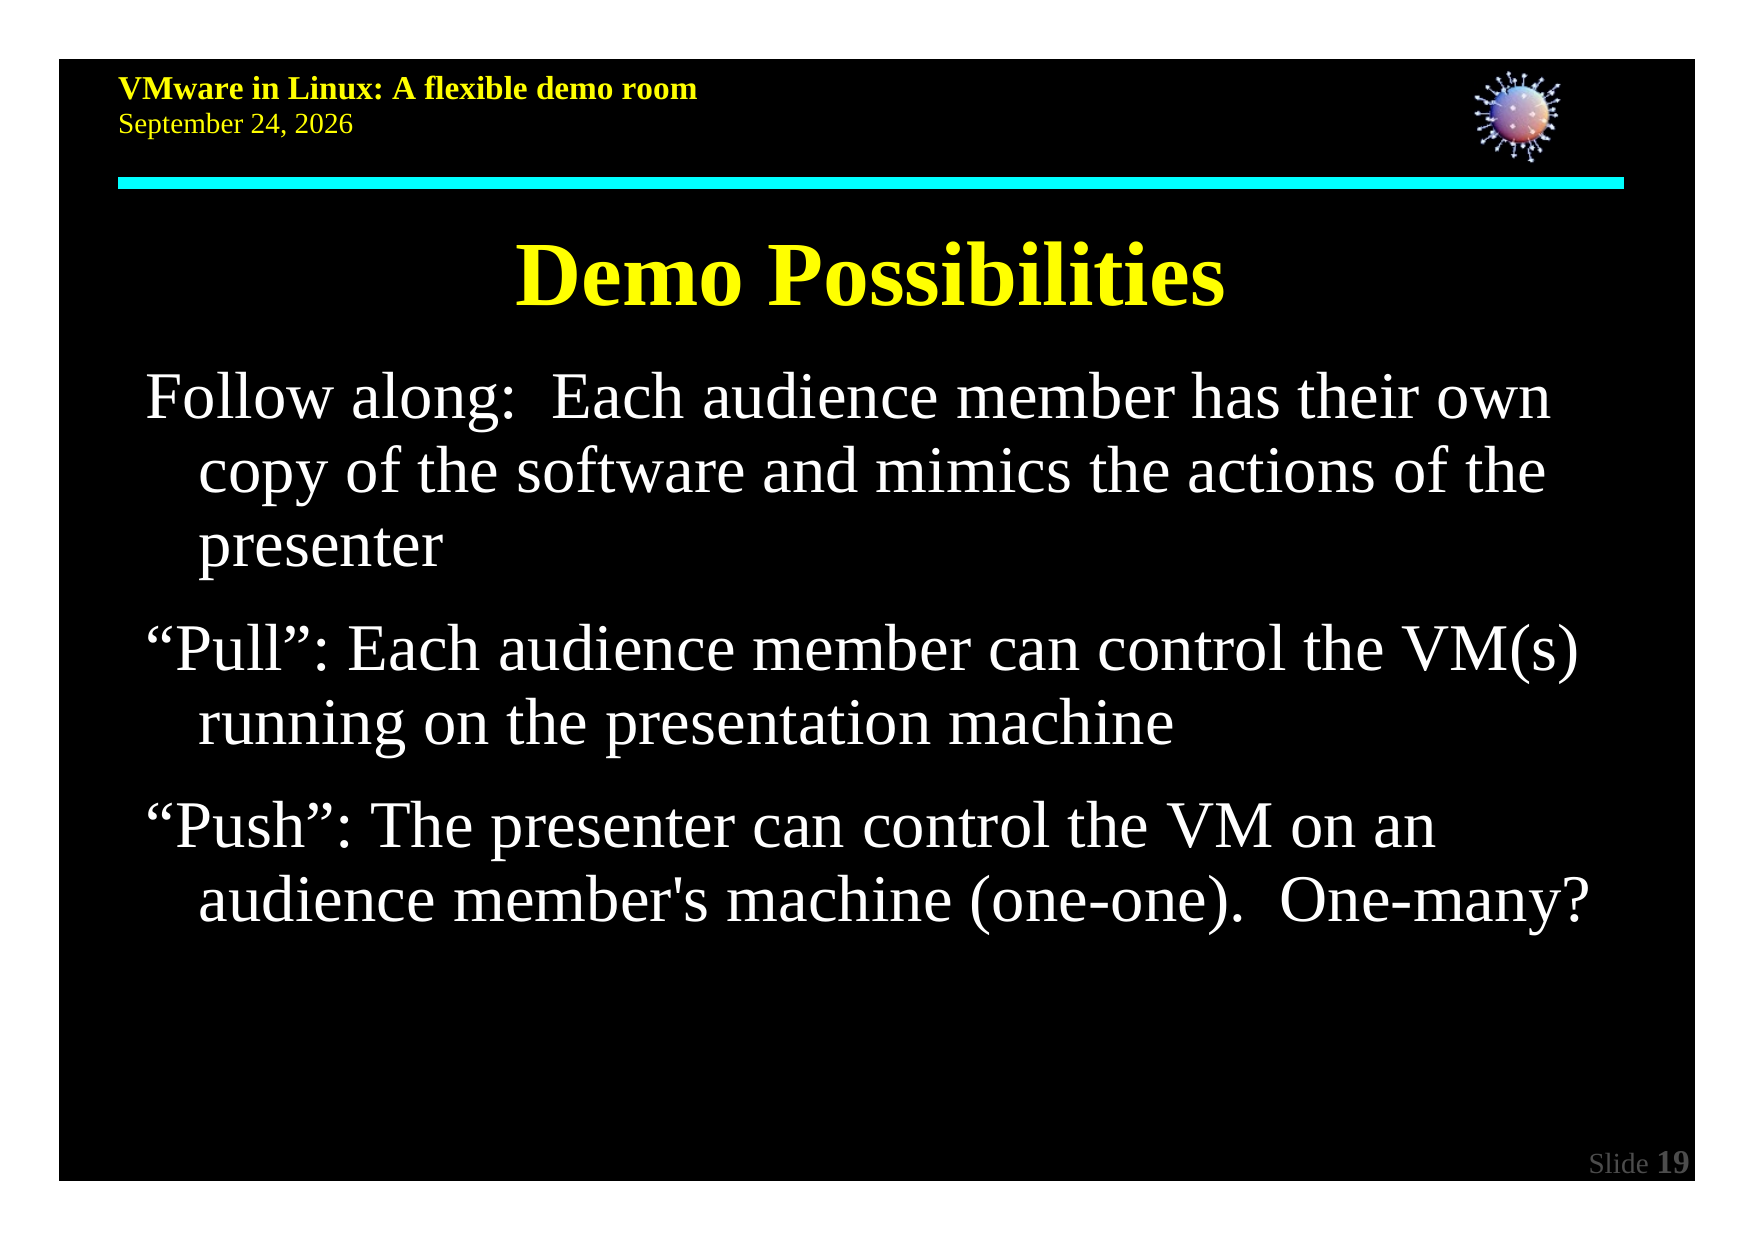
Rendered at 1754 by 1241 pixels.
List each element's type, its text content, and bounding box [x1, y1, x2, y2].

list Follow along: Each audience member has their own copy of the software and mimics the actions of the presenter “Pull”: Each audience member can control the VM(s) running on the presentation machine “Push”: The presenter can control the VM on an audience member's machine (one-one). One-many? [128, 359, 1635, 1120]
title Demo Possibilities [118, 200, 1625, 349]
picture [1464, 63, 1569, 174]
